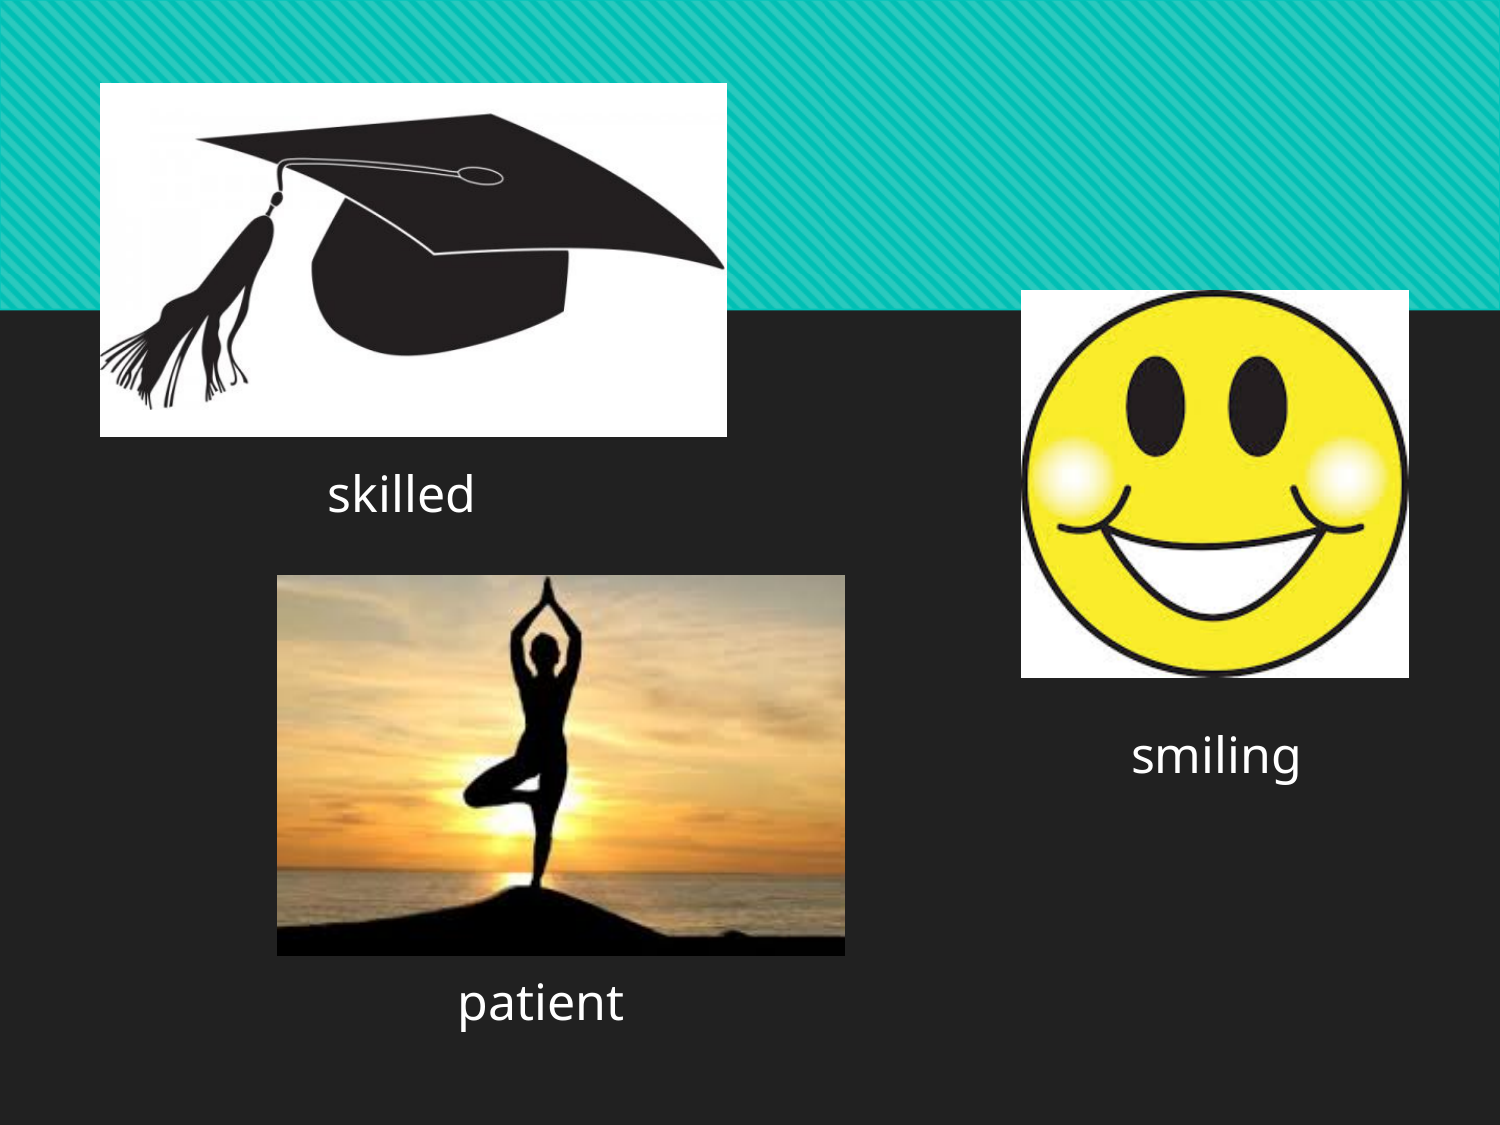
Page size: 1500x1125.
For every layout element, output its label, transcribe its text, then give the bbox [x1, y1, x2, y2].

text_box patient [442, 963, 765, 1038]
picture [277, 575, 845, 957]
text_box smiling [1116, 715, 1388, 791]
text_box skilled [312, 454, 526, 530]
picture [1, 1, 1499, 678]
